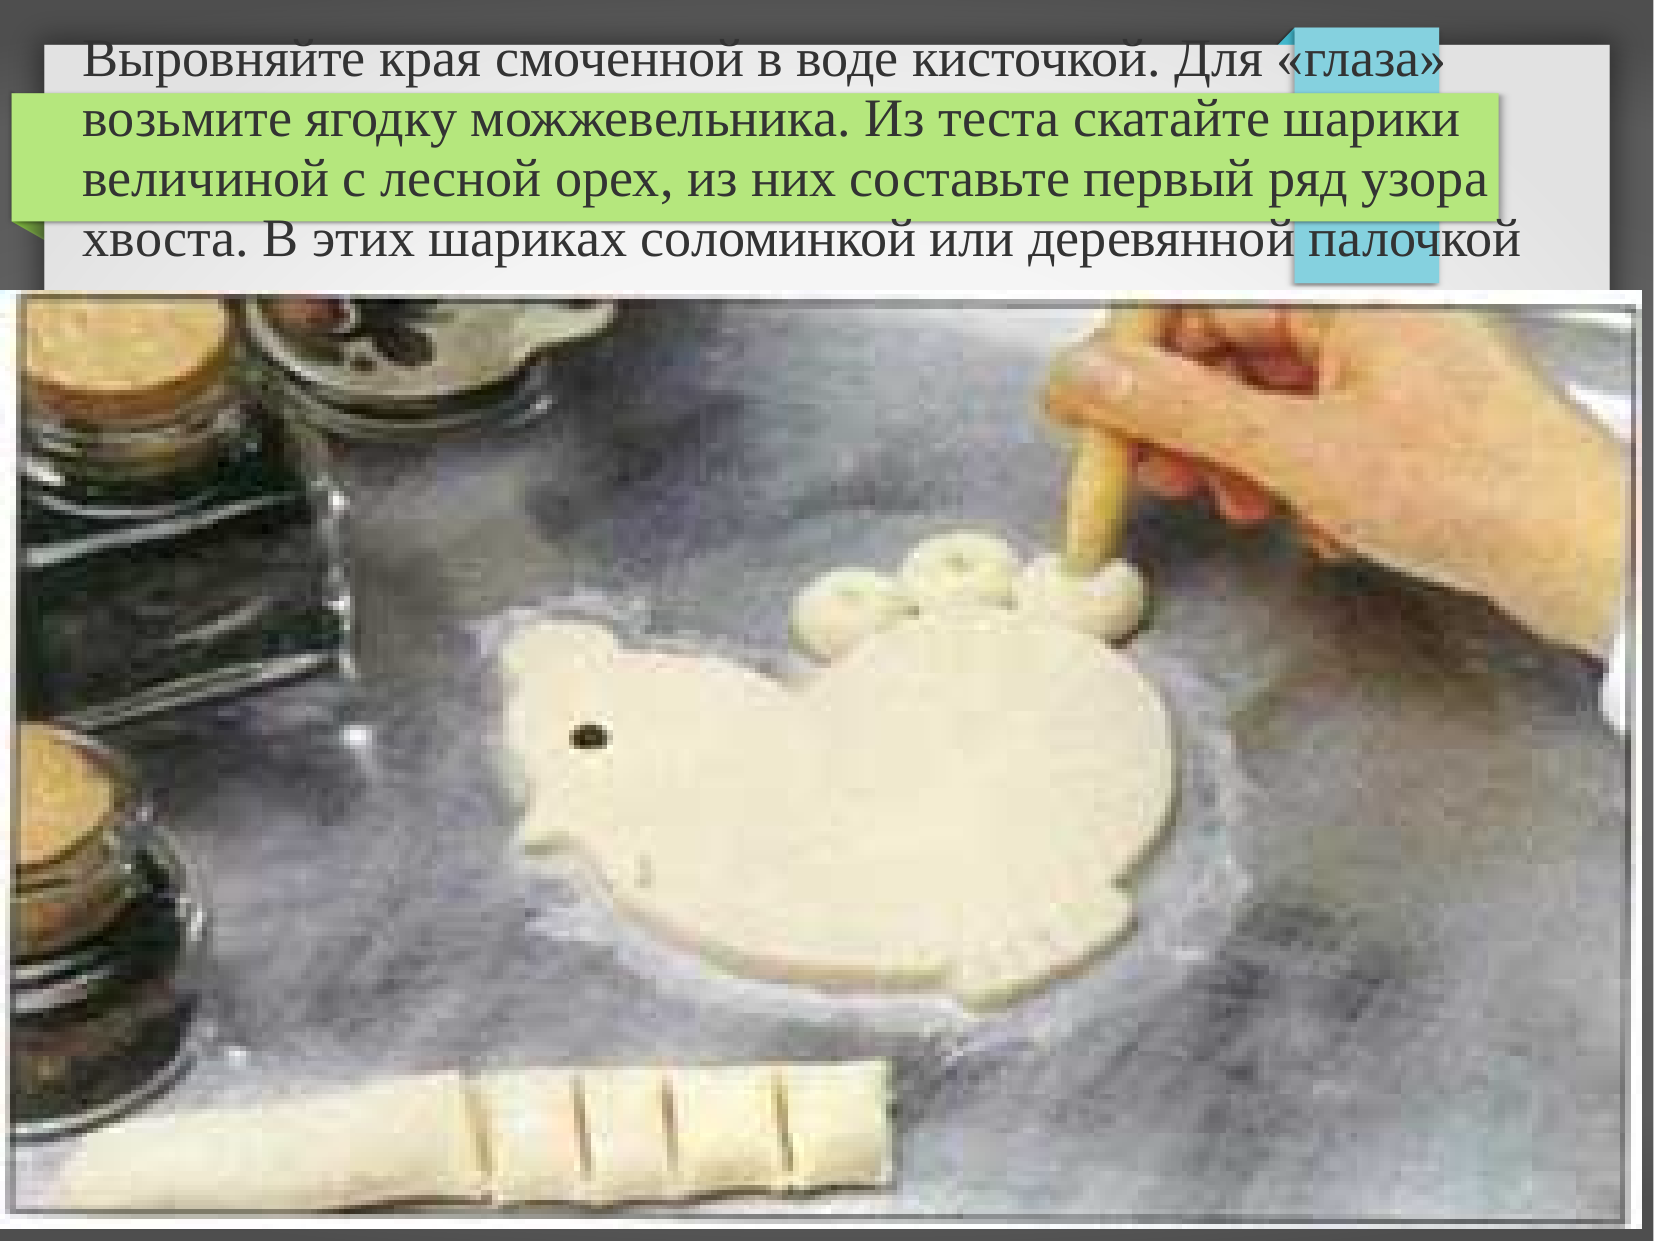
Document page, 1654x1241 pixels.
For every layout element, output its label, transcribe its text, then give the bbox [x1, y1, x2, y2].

title Выровняйте края смоченной в воде кисточкой. Для «глаза» возьмите ягодку можжевельника. Из теста скатайте шарики величиной с лесной орех, из них составьте первый ряд узора хвоста. В этих шариках соломинкой или деревянной палочкой проколите маленькие дырочки. [82, 25, 1571, 290]
picture [0, 0, 1654, 1241]
